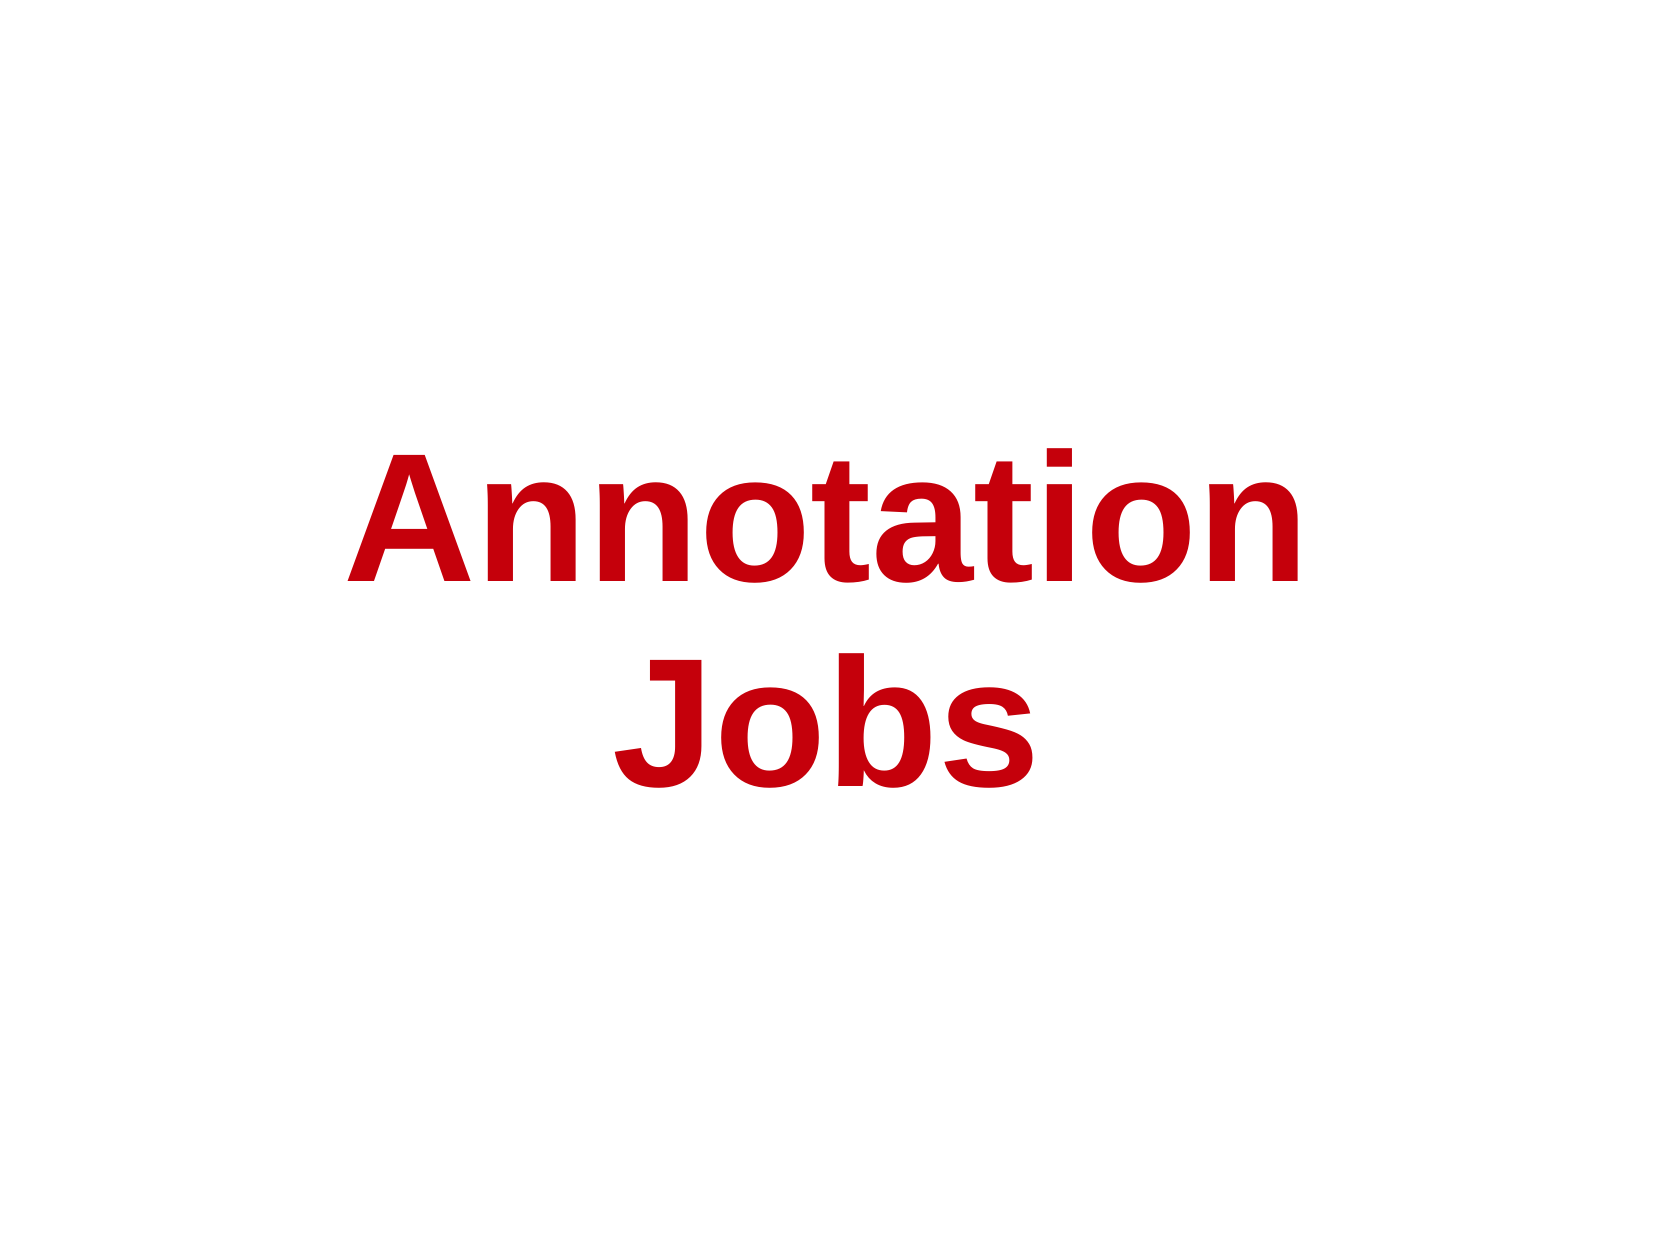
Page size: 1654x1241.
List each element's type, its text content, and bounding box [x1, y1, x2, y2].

title Annotation Jobs [82, 415, 1571, 825]
